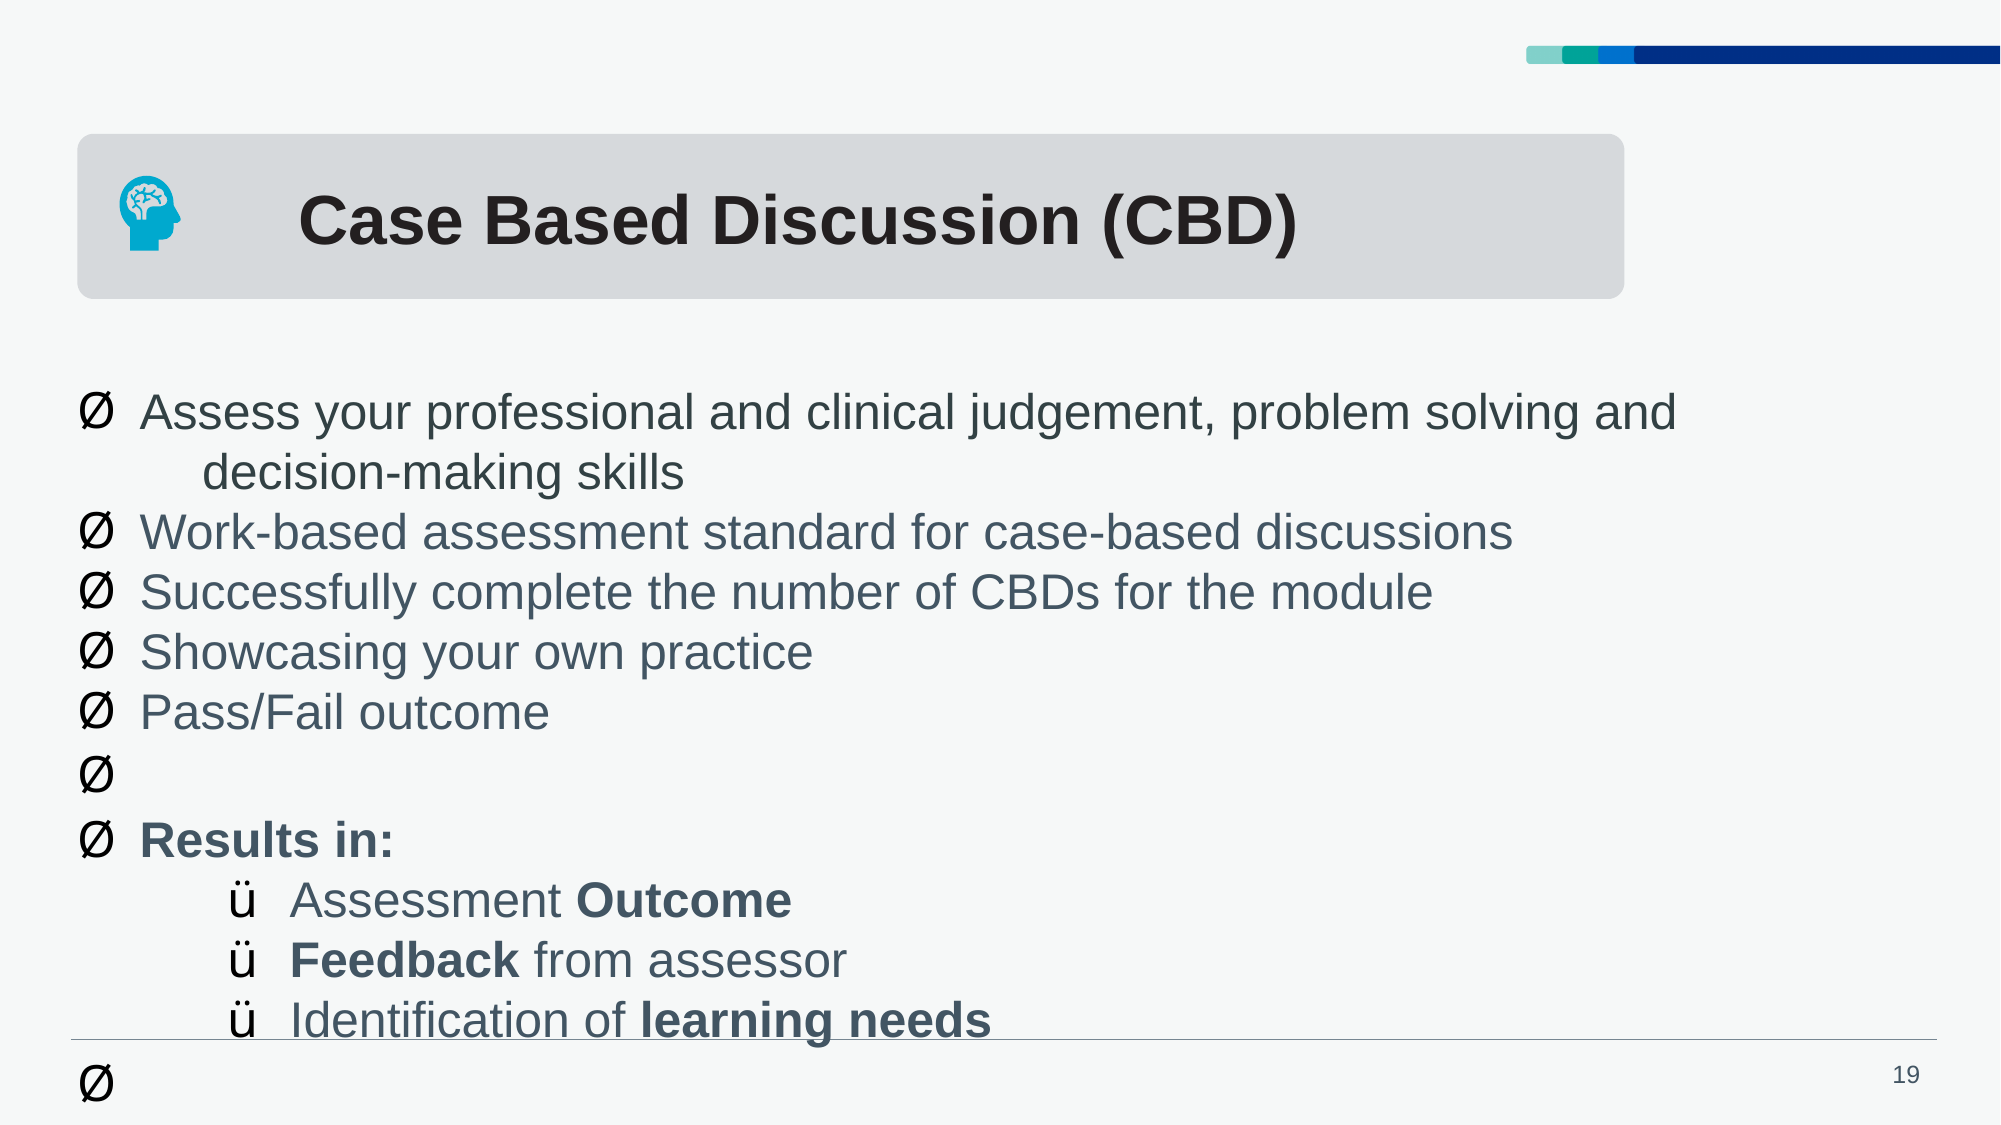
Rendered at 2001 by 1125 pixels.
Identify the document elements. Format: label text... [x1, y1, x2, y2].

text_box Case Based Discussion (CBD) [280, 133, 1645, 300]
text_box [77, 133, 280, 299]
text_box Assess your professional and clinical judgement, problem solving and decision-making skills Work-based assessment standard for case-based discussions Successfully complete the number of CBDs for the module Showcasing your own practice Pass/Fail outcome Results in: Assessment Outcome Feedback from assessor Identification of learning needs [62, 371, 1864, 1125]
